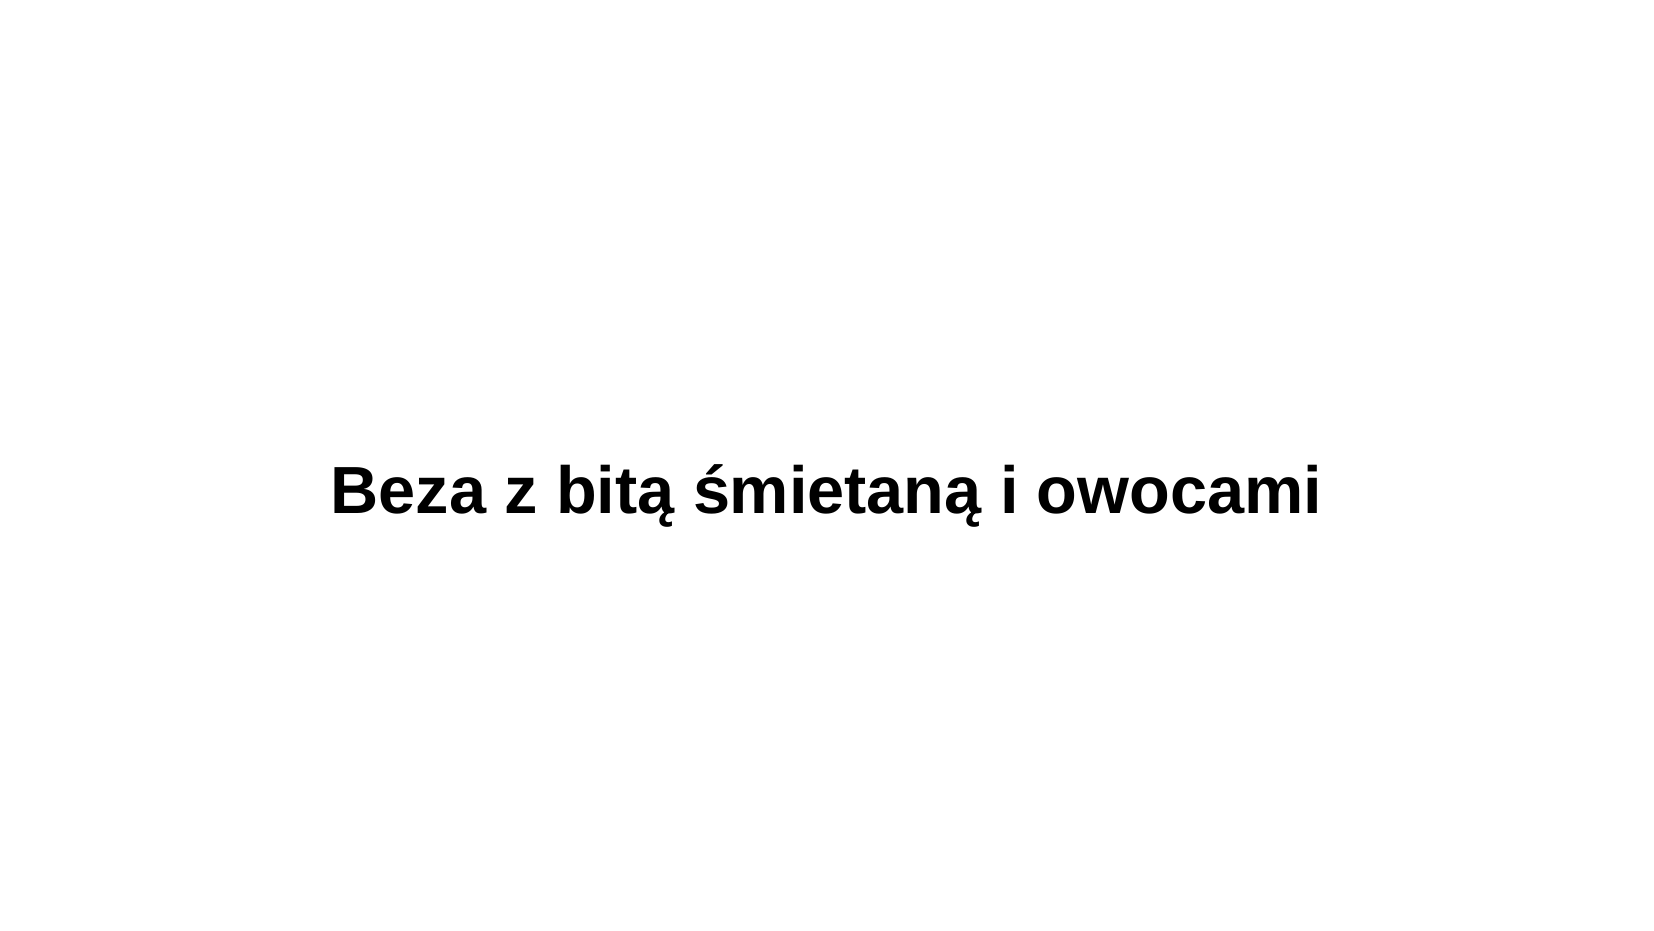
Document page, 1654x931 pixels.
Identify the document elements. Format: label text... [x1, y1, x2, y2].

subtitle Beza z bitą śmietaną i owocami [82, 217, 1571, 758]
